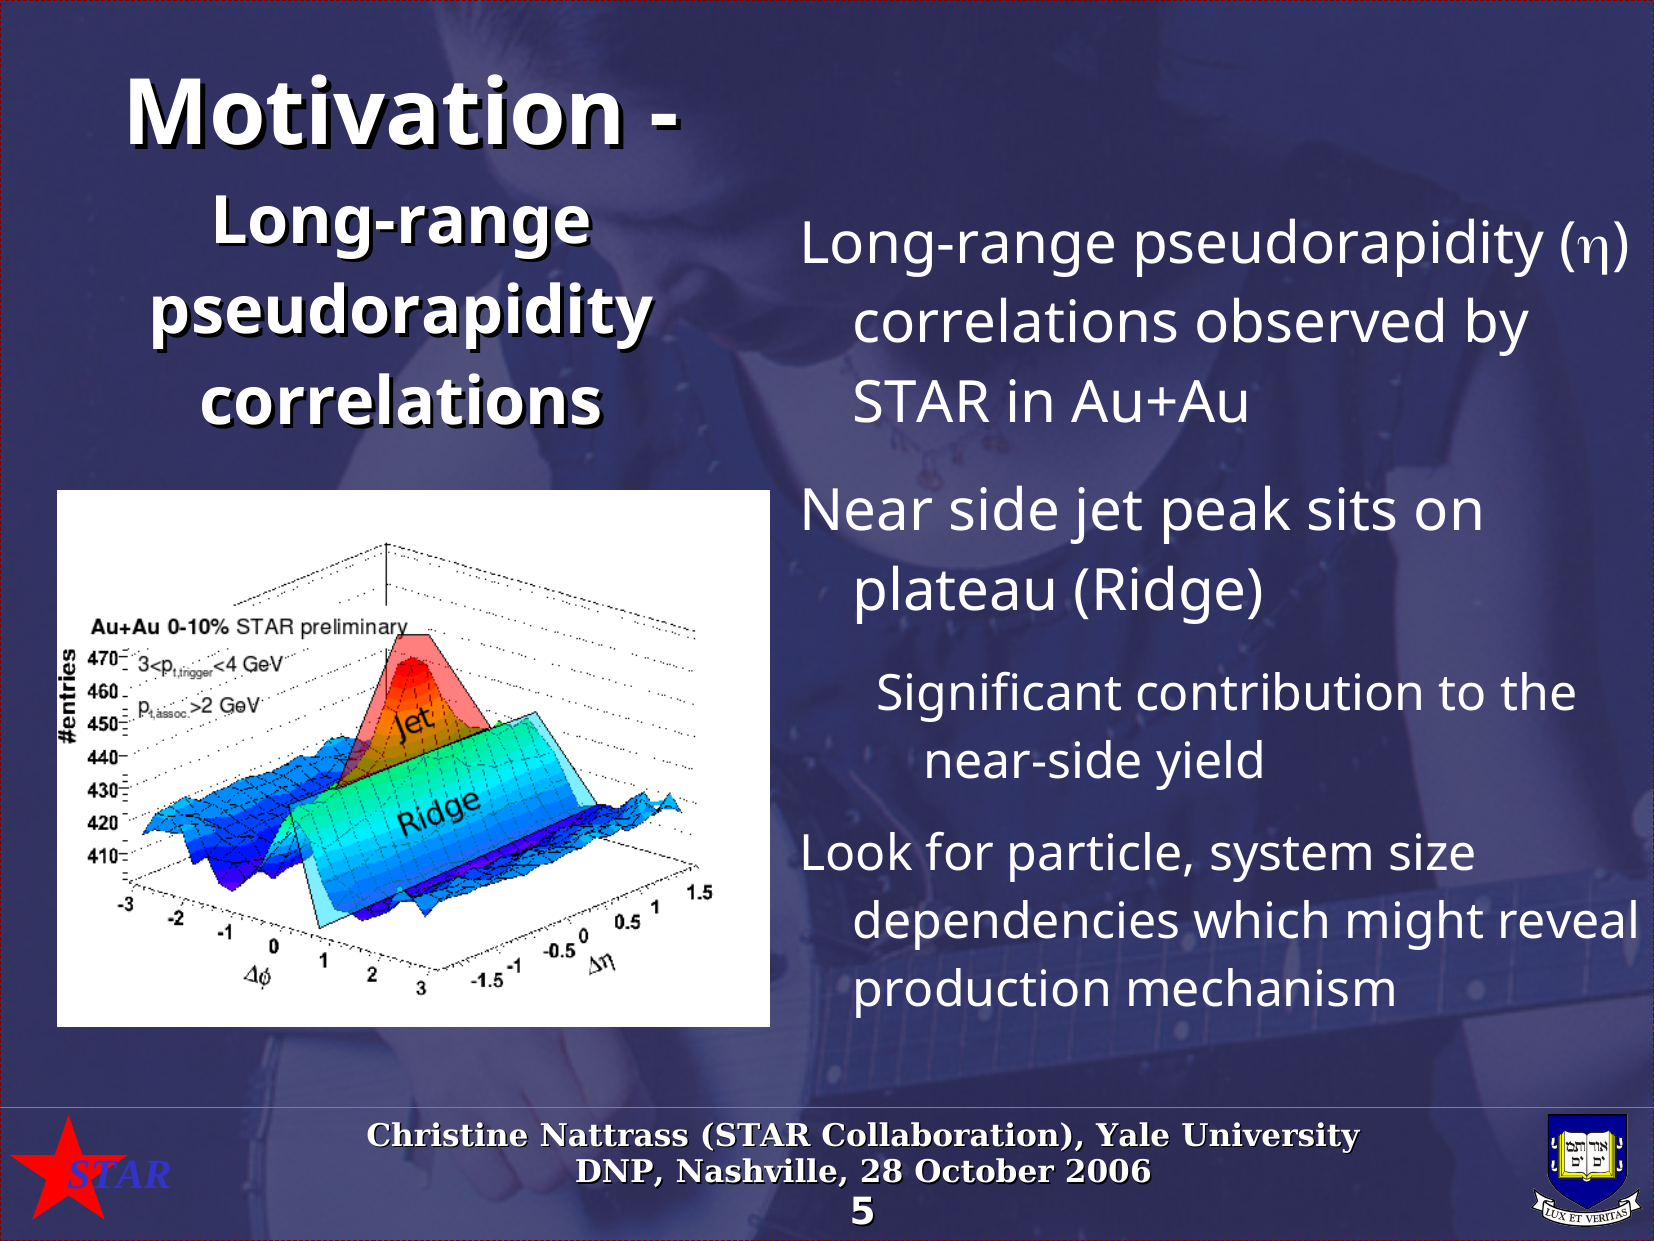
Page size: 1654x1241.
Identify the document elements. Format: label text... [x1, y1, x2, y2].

title Motivation - Long-range pseudorapidity correlations [26, 43, 777, 448]
list Long-range pseudorapidity () correlations observed by STAR in Au+Au Near side jet peak sits on plateau (Ridge) Significant contribution to the near-side yield Look for particle, system size dependencies which might reveal production mechanism [781, 201, 1648, 1064]
picture [57, 490, 770, 1027]
picture [1530, 1114, 1643, 1227]
